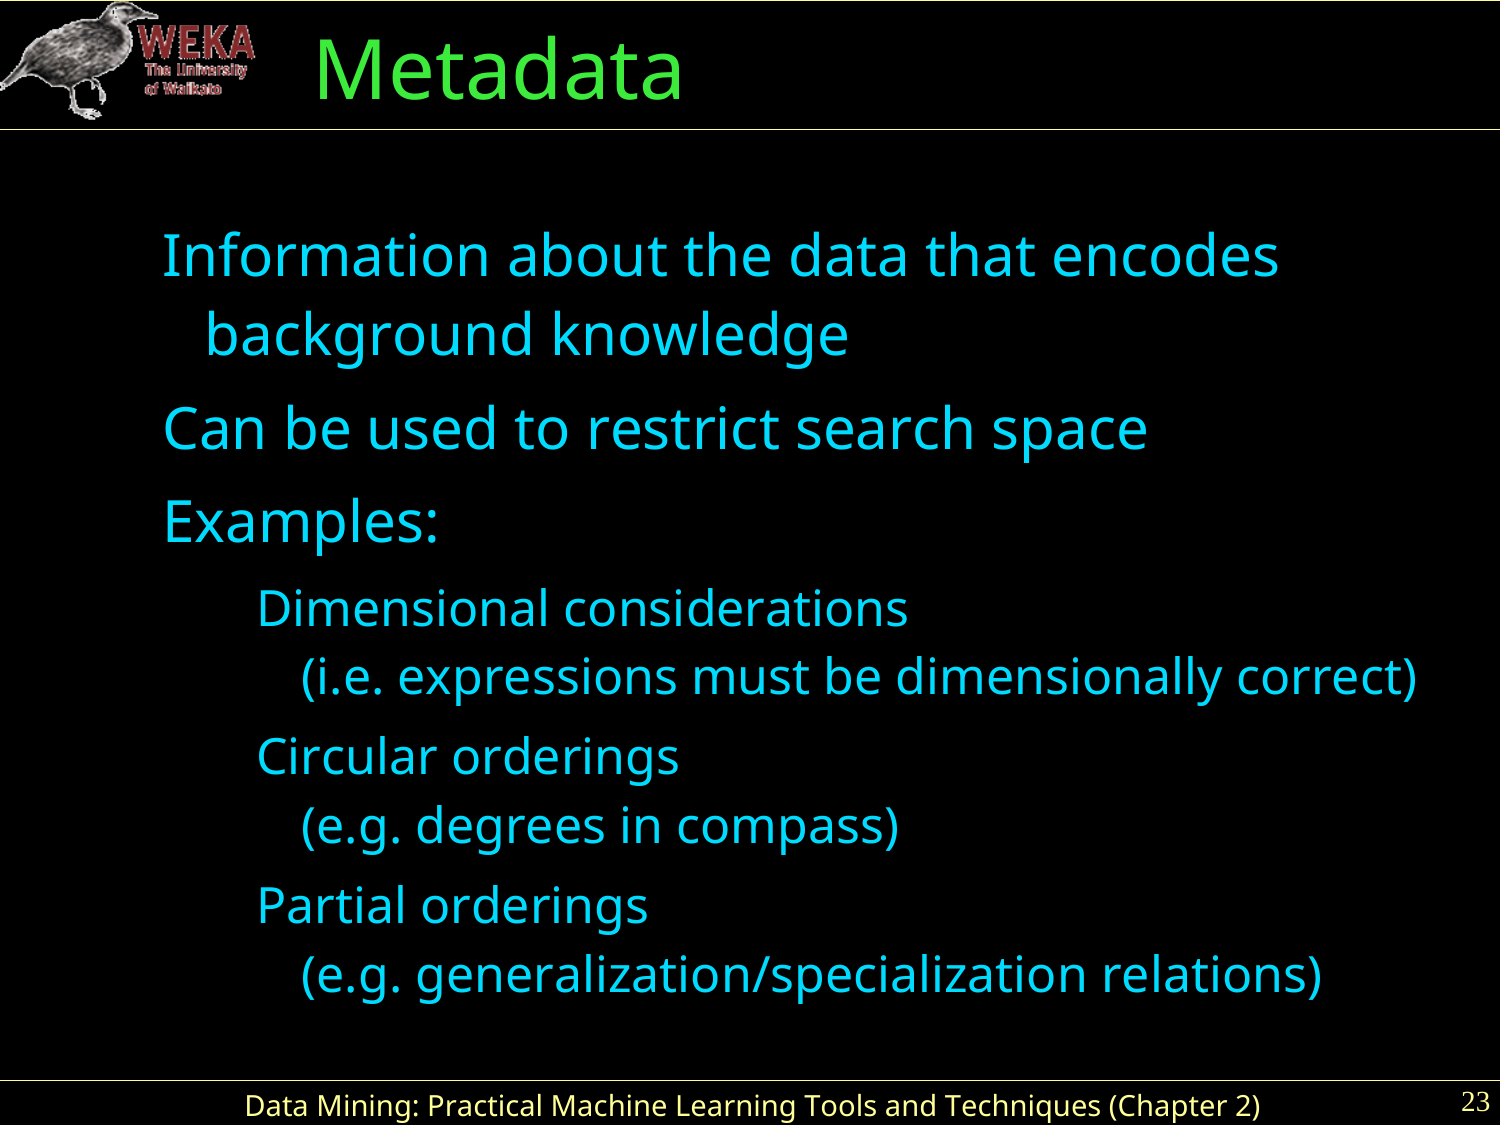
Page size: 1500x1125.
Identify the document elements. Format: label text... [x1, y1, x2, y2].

text_box Information about the data that encodes background knowledge Can be used to restrict search space Examples: Dimensional considerations (i.e. expressions must be dimensionally correct) Circular orderings (e.g. degrees in compass) Partial orderings (e.g. generalization/specialization relations) [147, 206, 1447, 898]
picture [0, 1, 266, 129]
title Metadata [297, 0, 1500, 148]
